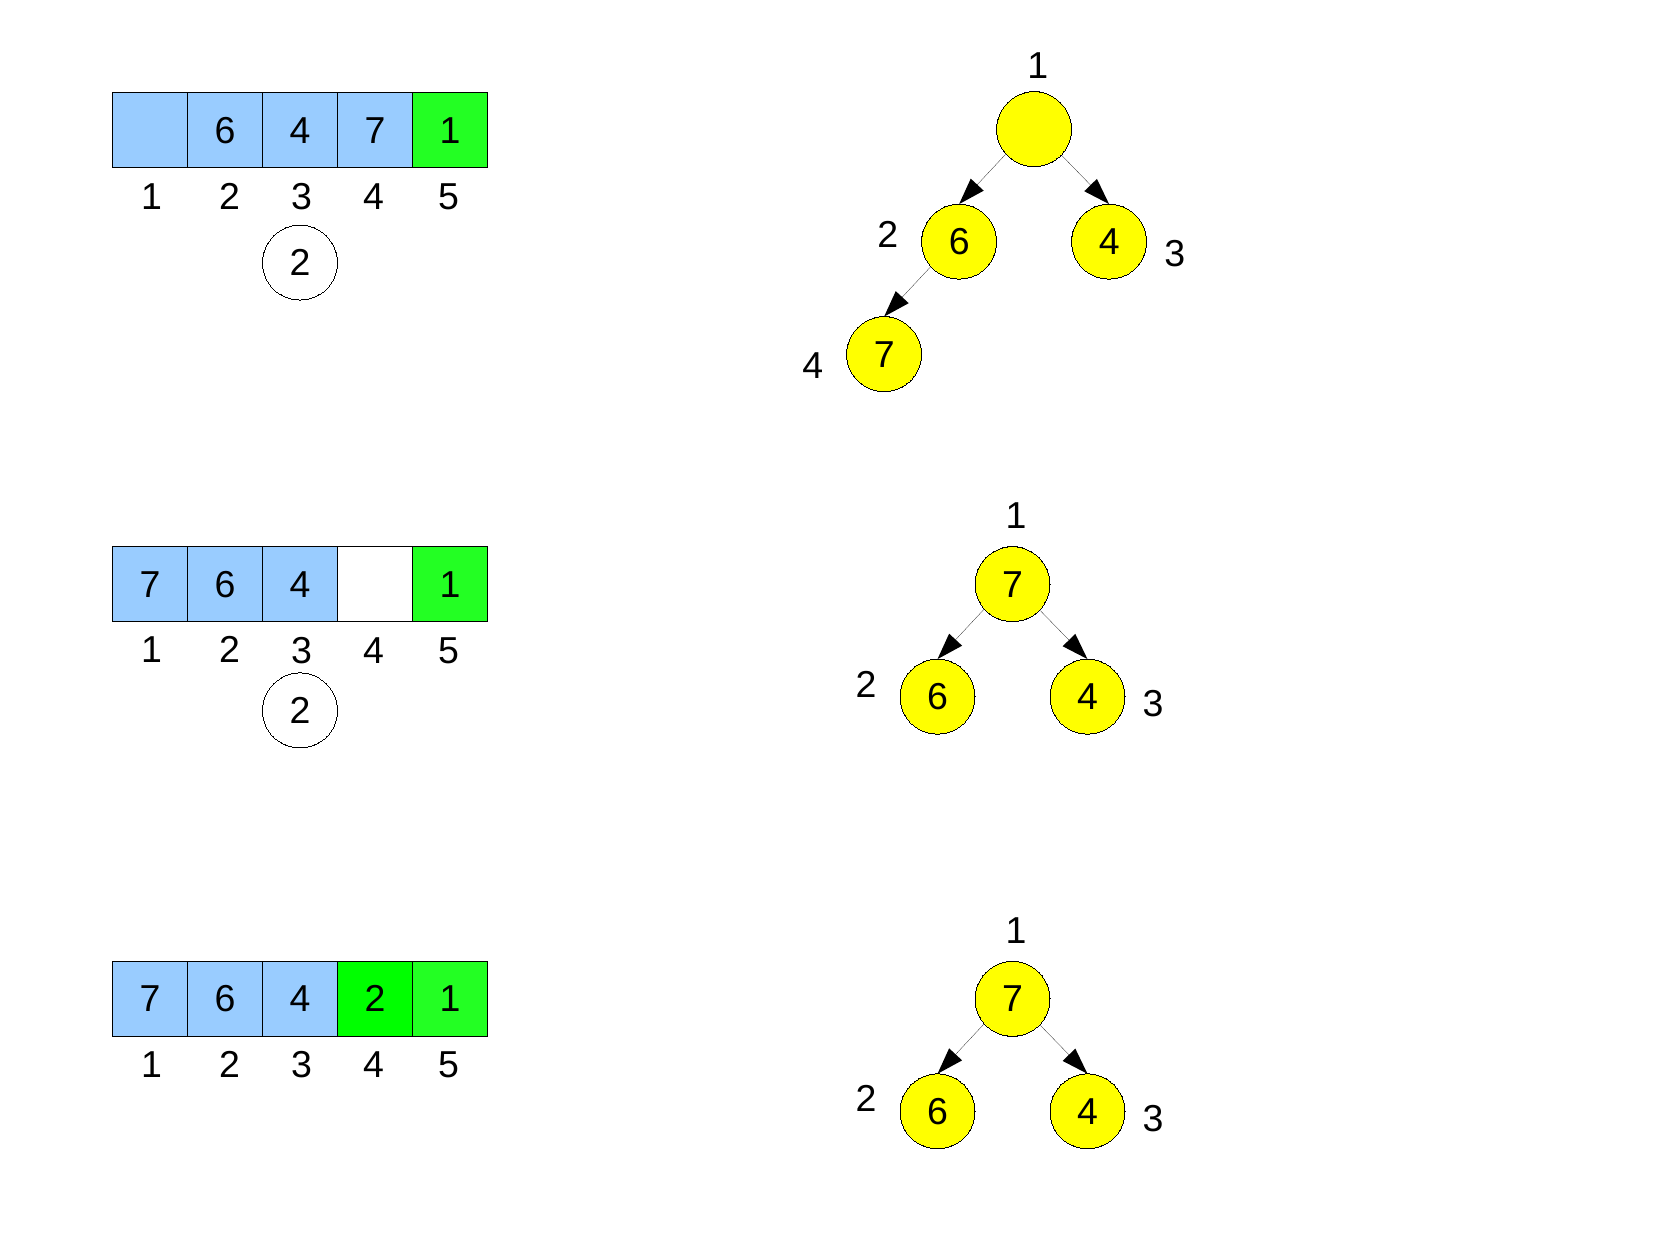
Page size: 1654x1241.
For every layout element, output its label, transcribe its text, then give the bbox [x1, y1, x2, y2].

text_box 7 [846, 316, 922, 392]
text_box 3 [1128, 1089, 1179, 1163]
text_box 1 [1012, 37, 1063, 95]
text_box 1 [112, 167, 190, 225]
text_box [996, 95, 1072, 167]
text_box 2 [262, 672, 338, 748]
text_box 2 [840, 1070, 892, 1128]
text_box 6 [921, 204, 997, 280]
text_box 3 [262, 621, 334, 679]
text_box 7 [112, 546, 187, 621]
text_box 1 [112, 621, 190, 679]
text_box 4 [334, 621, 409, 679]
text_box 2 [190, 167, 269, 225]
text_box 6 [900, 659, 976, 735]
text_box [112, 92, 187, 167]
text_box 1 [990, 902, 1042, 959]
text_box [337, 546, 412, 621]
text_box 1 [990, 487, 1042, 545]
text_box 7 [975, 546, 1051, 622]
text_box 4 [1050, 659, 1126, 735]
text_box 2 [262, 225, 338, 301]
text_box 2 [190, 1036, 262, 1094]
text_box 4 [1071, 204, 1147, 280]
text_box 5 [409, 168, 488, 225]
text_box 2 [840, 655, 892, 713]
text_box 3 [1128, 675, 1179, 748]
text_box 6 [187, 546, 262, 621]
text_box 1 [412, 92, 488, 168]
text_box 4 [334, 1036, 409, 1094]
text_box 2 [337, 961, 412, 1036]
text_box 6 [187, 92, 262, 167]
text_box 7 [337, 92, 412, 168]
text_box 4 [787, 337, 838, 395]
text_box 1 [412, 961, 488, 1036]
text_box 7 [975, 961, 1051, 1037]
text_box 1 [112, 1036, 190, 1094]
text_box 2 [862, 205, 913, 263]
text_box 4 [262, 961, 337, 1036]
text_box 3 [262, 168, 334, 225]
text_box 1 [412, 546, 488, 621]
text_box 3 [1149, 225, 1201, 298]
text_box 6 [900, 1073, 976, 1149]
text_box 2 [190, 621, 262, 679]
text_box 4 [334, 168, 409, 225]
text_box 6 [187, 961, 262, 1036]
text_box 5 [409, 621, 488, 679]
text_box 4 [262, 546, 337, 621]
text_box 3 [262, 1036, 334, 1094]
text_box 7 [112, 961, 187, 1036]
text_box 5 [409, 1036, 488, 1094]
text_box 4 [262, 92, 337, 168]
text_box 4 [1050, 1073, 1126, 1149]
